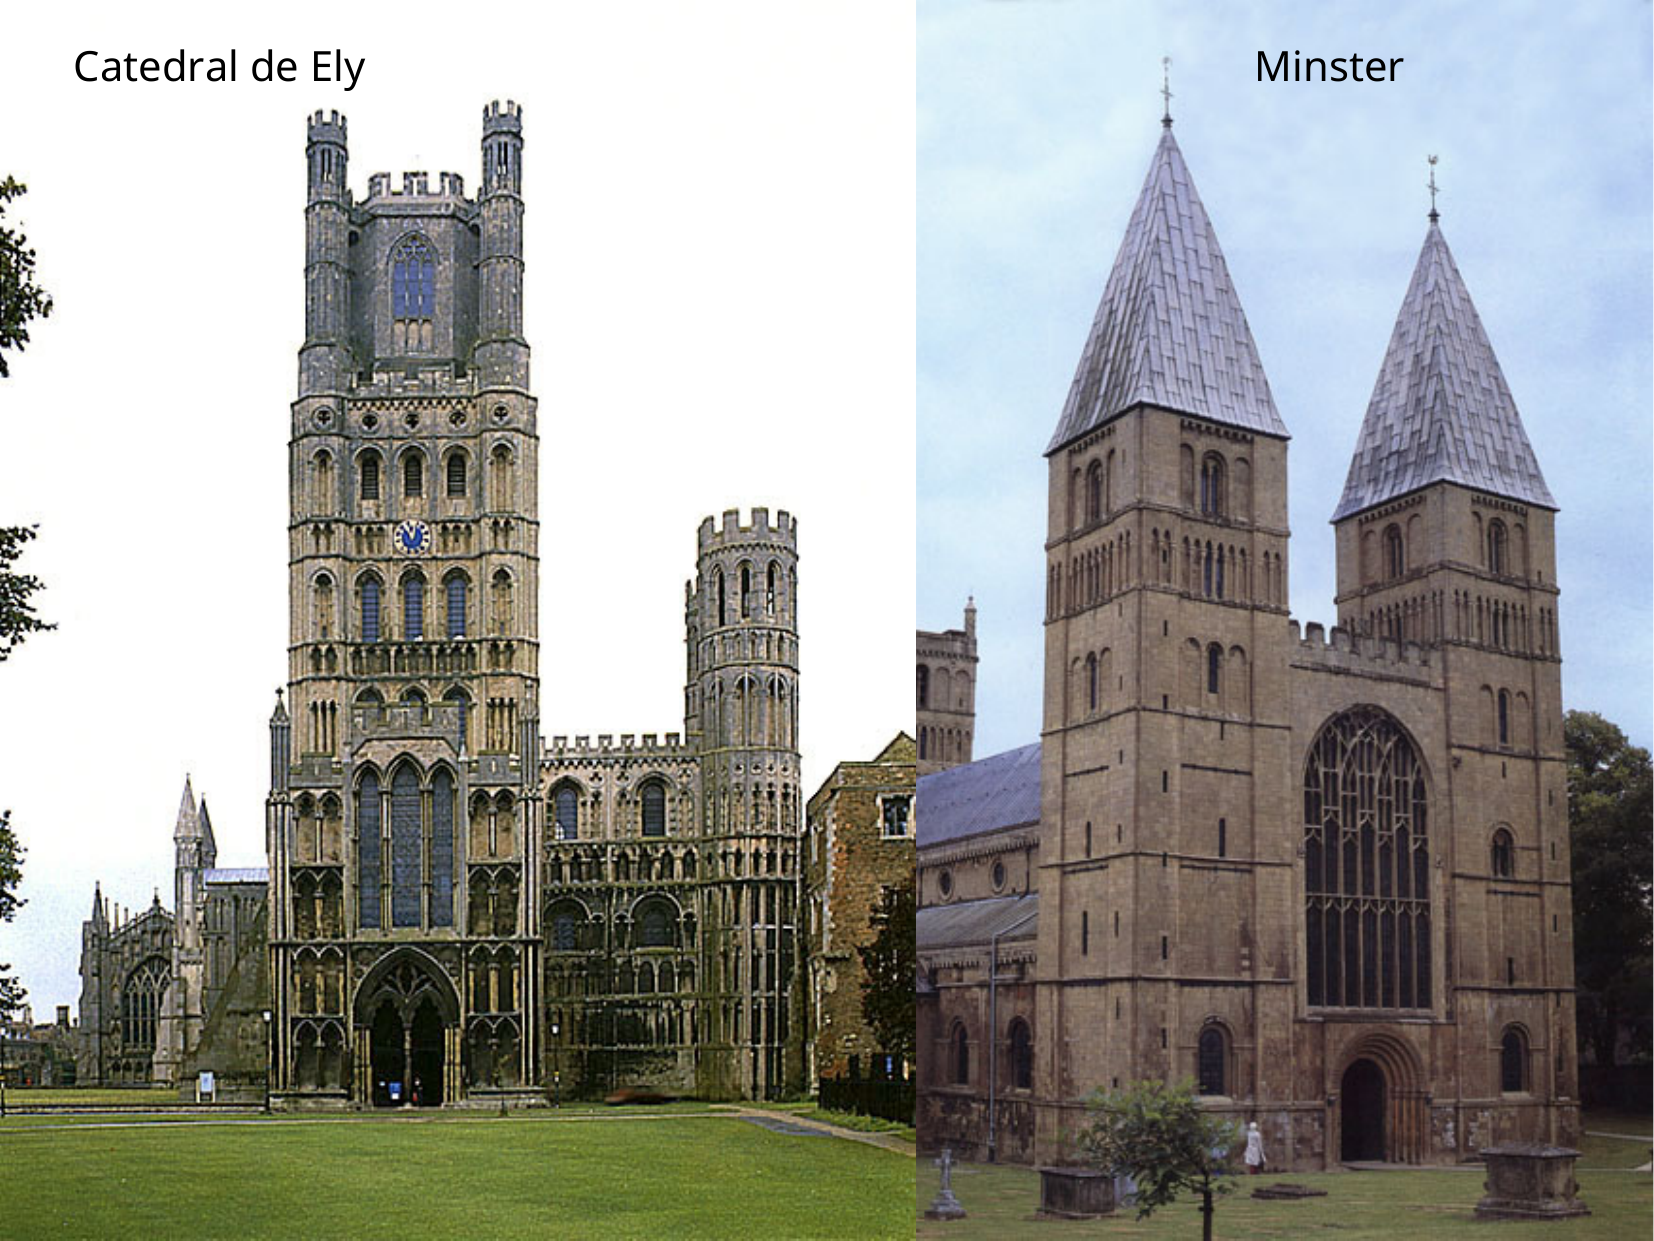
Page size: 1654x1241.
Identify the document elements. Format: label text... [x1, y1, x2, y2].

text_box Minster [1240, 29, 1413, 95]
text_box Catedral de Ely [59, 29, 403, 95]
picture [0, 0, 1654, 1241]
